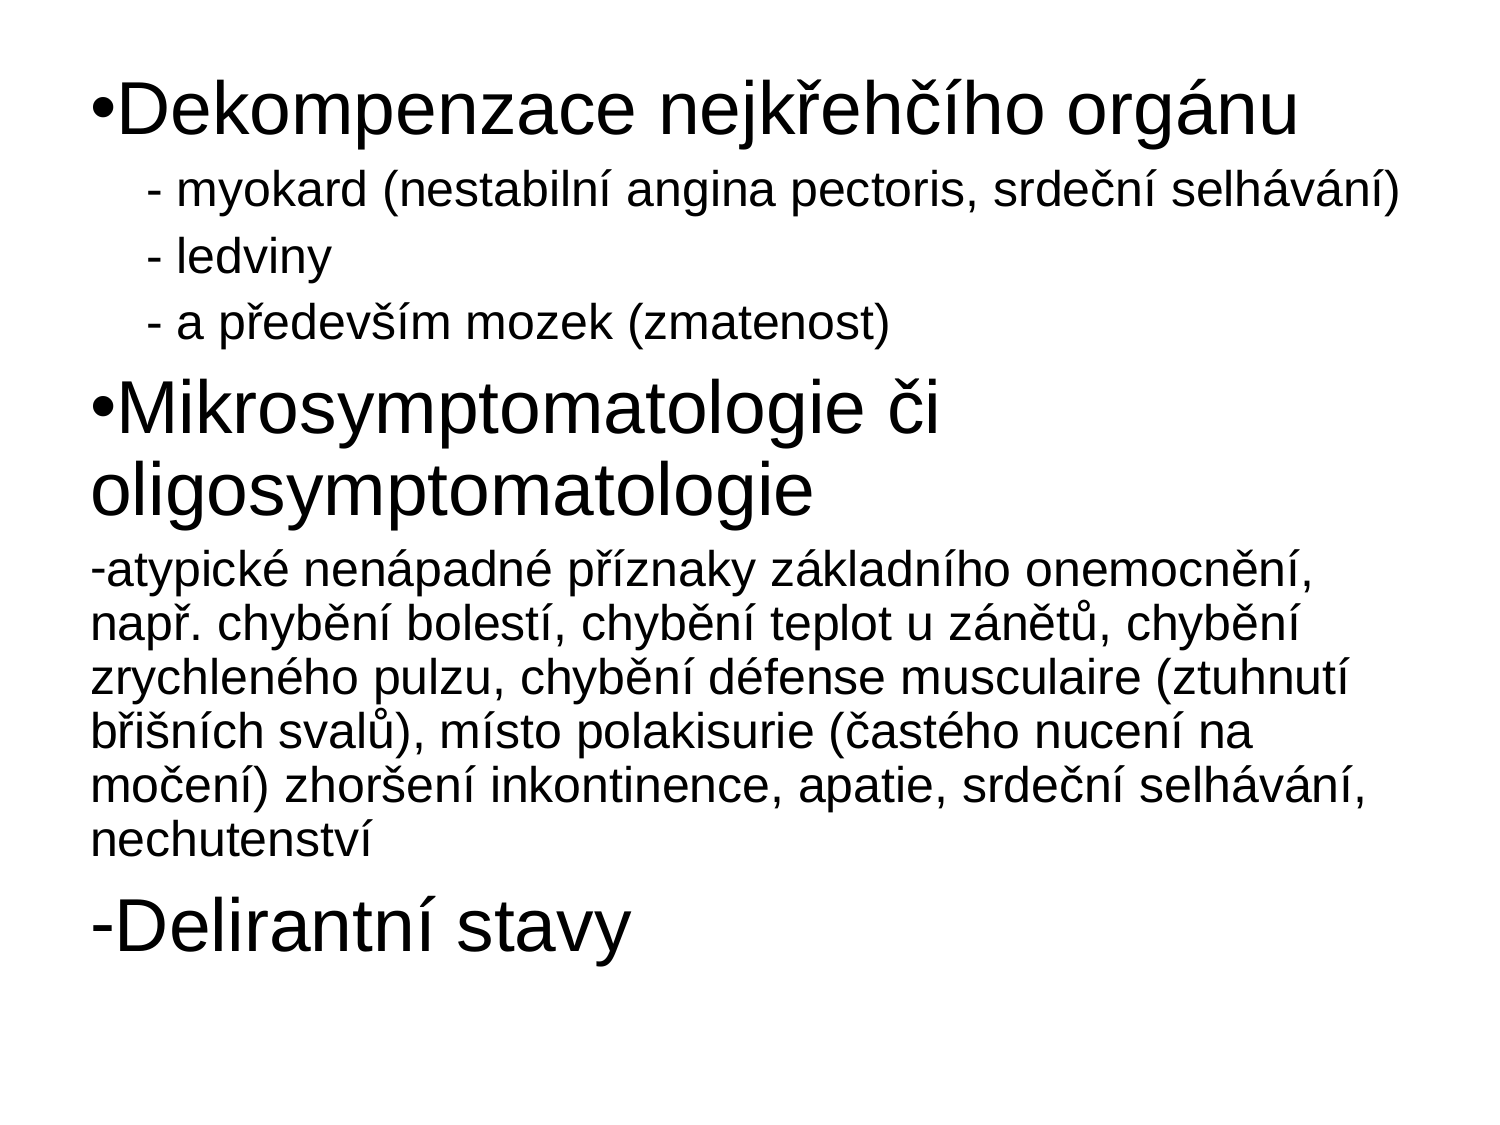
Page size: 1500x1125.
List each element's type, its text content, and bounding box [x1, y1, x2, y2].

list Dekompenzace nejkřehčího orgánu - myokard (nestabilní angina pectoris, srdeční selhávání) - ledviny - a především mozek (zmatenost) Mikrosymptomatologie či oligosymptomatologie atypické nenápadné příznaky základního onemocnění, např. chybění bolestí, chybění teplot u zánětů, chybění zrychleného pulzu, chybění défense musculaire (ztuhnutí břišních svalů), místo polakisurie (častého nucení na močení) zhoršení inkontinence, apatie, srdeční selhávání, nechutenství Delirantní stavy [75, 62, 1426, 1030]
